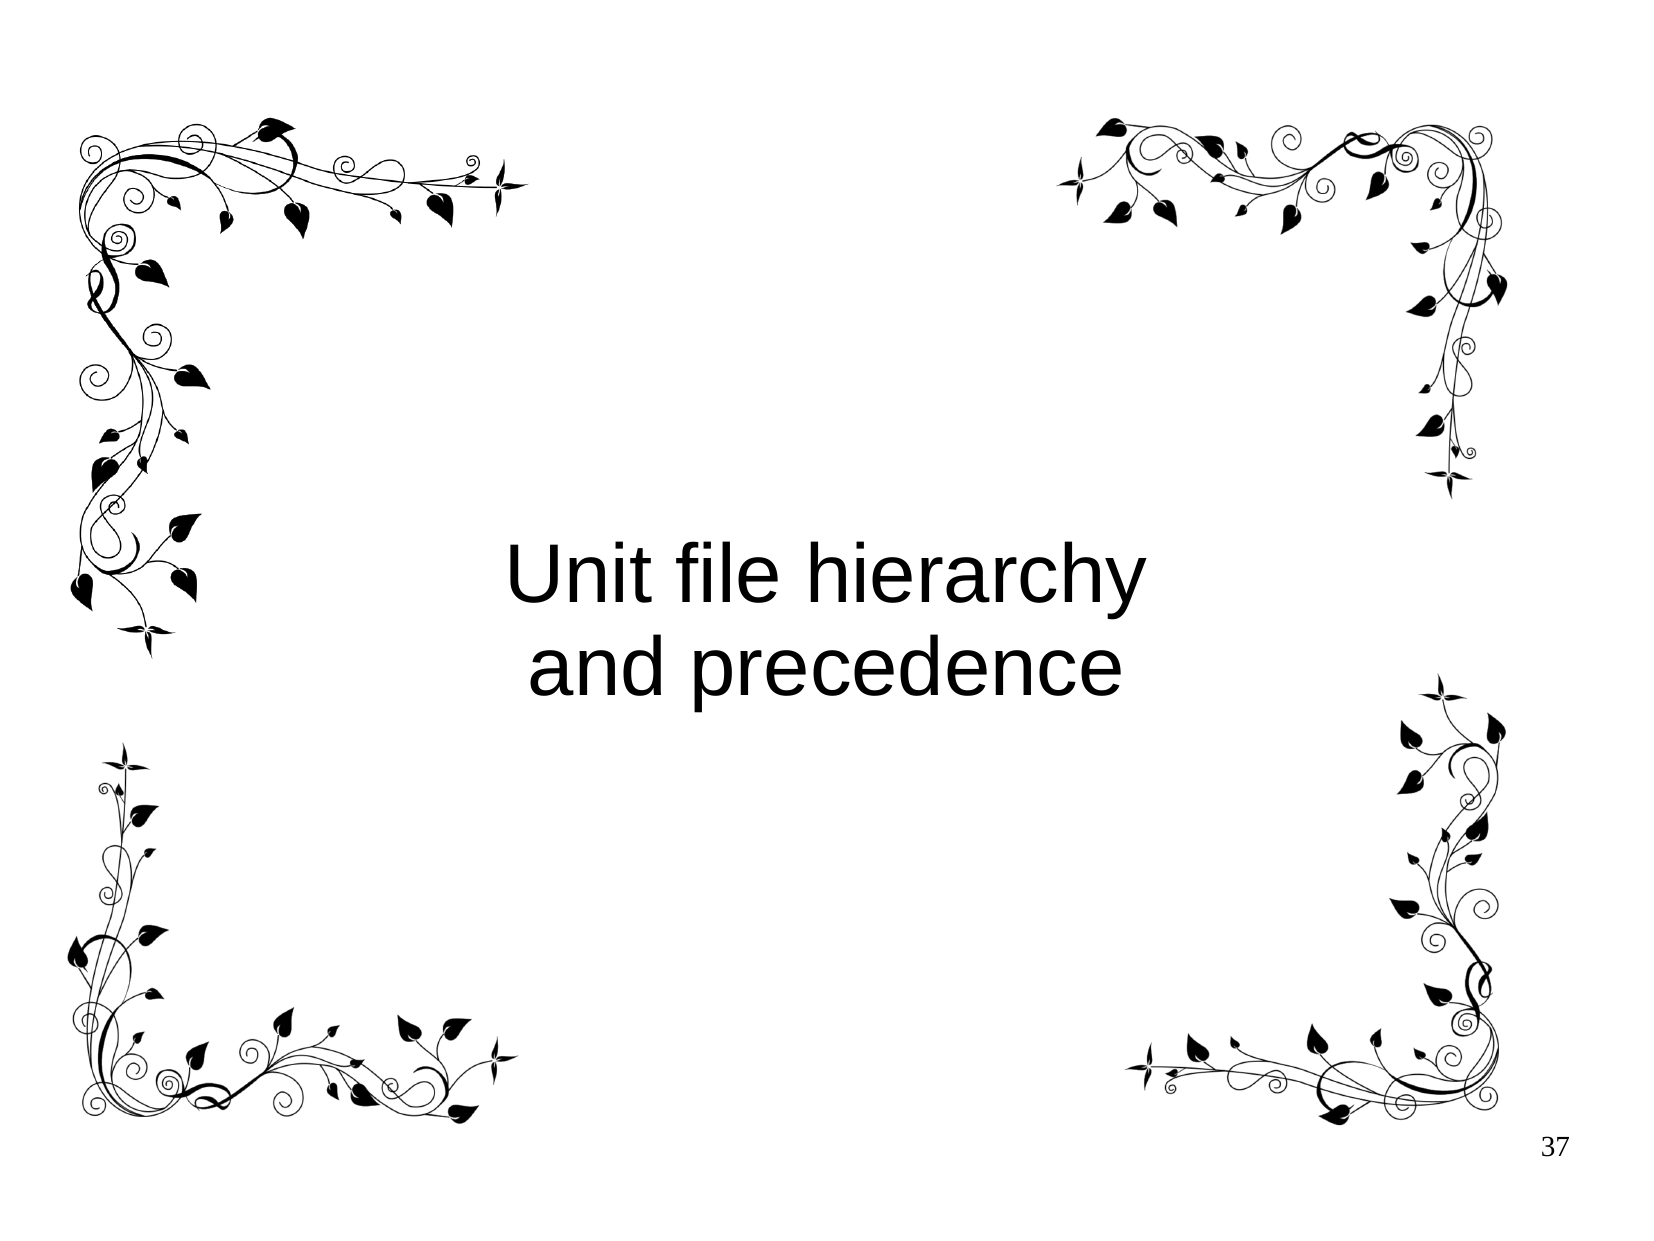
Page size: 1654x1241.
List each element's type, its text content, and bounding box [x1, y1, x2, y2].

text_box Unit file hierarchy and precedence [489, 519, 1164, 721]
picture [1120, 668, 1513, 1131]
picture [1051, 110, 1513, 503]
picture [61, 110, 533, 664]
picture [61, 738, 523, 1131]
